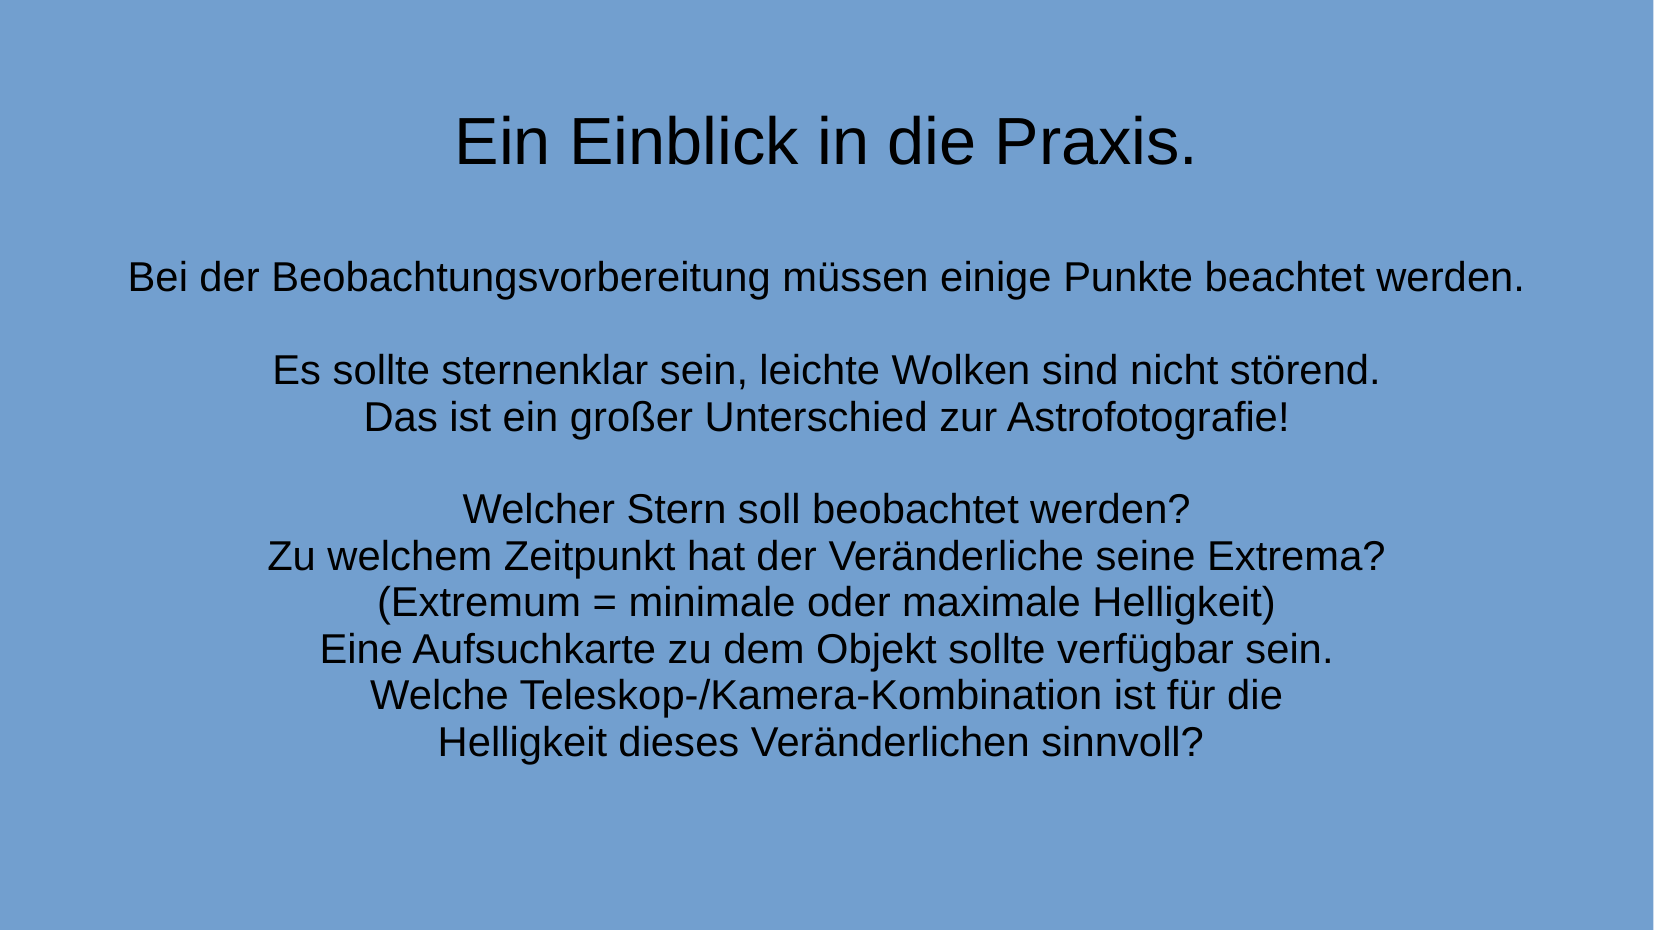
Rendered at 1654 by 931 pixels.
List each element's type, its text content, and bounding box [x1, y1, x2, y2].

text_box Ein Einblick in die Praxis. Bei der Beobachtungsvorbereitung müssen einige Punkte beachtet werden. Es sollte sternenklar sein, leichte Wolken sind nicht störend. Das ist ein großer Unterschied zur Astrofotografie! Welcher Stern soll beobachtet werden? Zu welchem Zeitpunkt hat der Veränderliche seine Extrema? (Extremum = minimale oder maximale Helligkeit) Eine Aufsuchkarte zu dem Objekt sollte verfügbar sein. Welche Teleskop-/Kamera-Kombination ist für die Helligkeit dieses Veränderlichen sinnvoll? [29, 29, 1625, 886]
